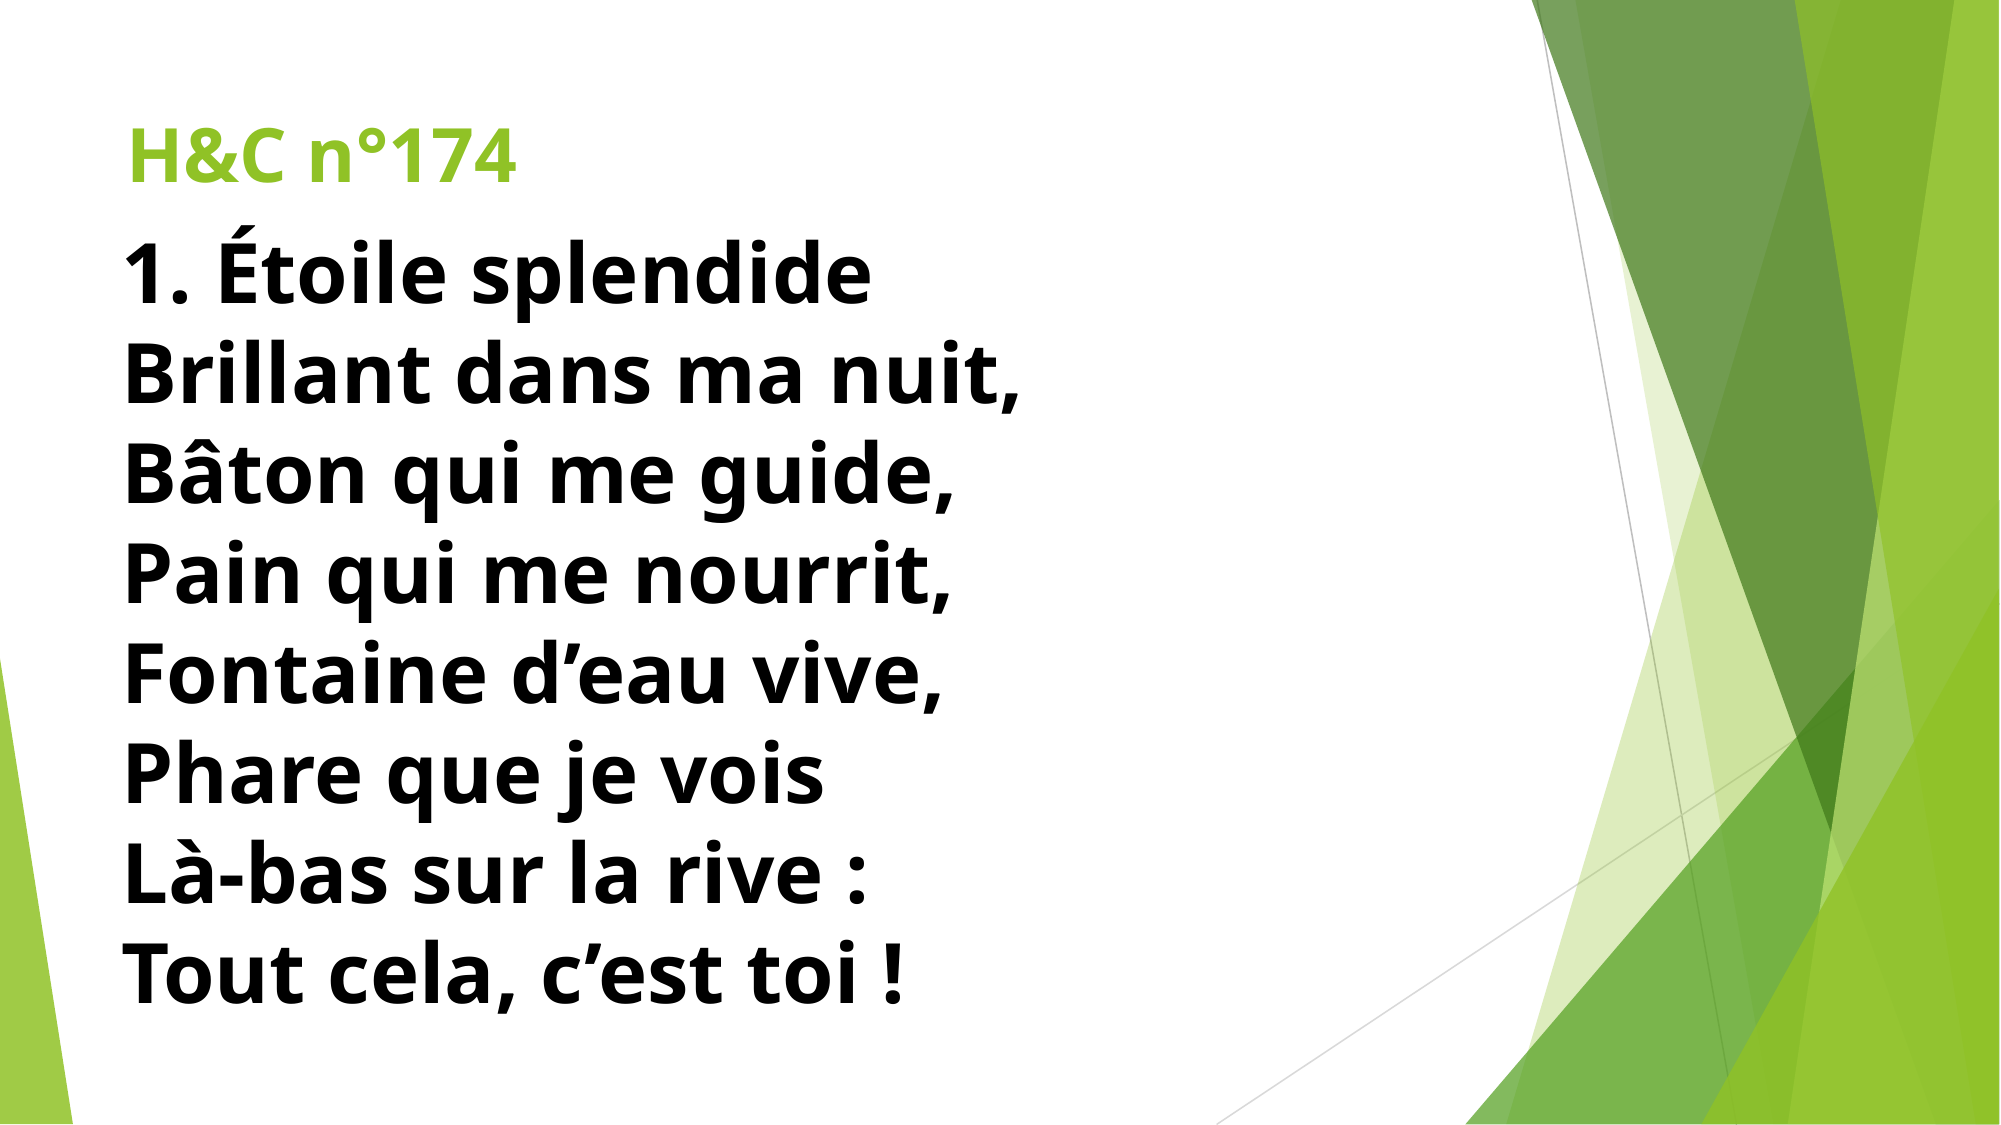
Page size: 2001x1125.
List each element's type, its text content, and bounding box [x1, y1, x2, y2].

text_box H&C n°174 [111, 99, 1522, 212]
text_box 1. Étoile splendide Brillant dans ma nuit, Bâton qui me guide, Pain qui me nourrit, Fontaine d’eau vive, Phare que je vois Là-bas sur la rive : Tout cela, c’est toi ! [106, 212, 1961, 1074]
